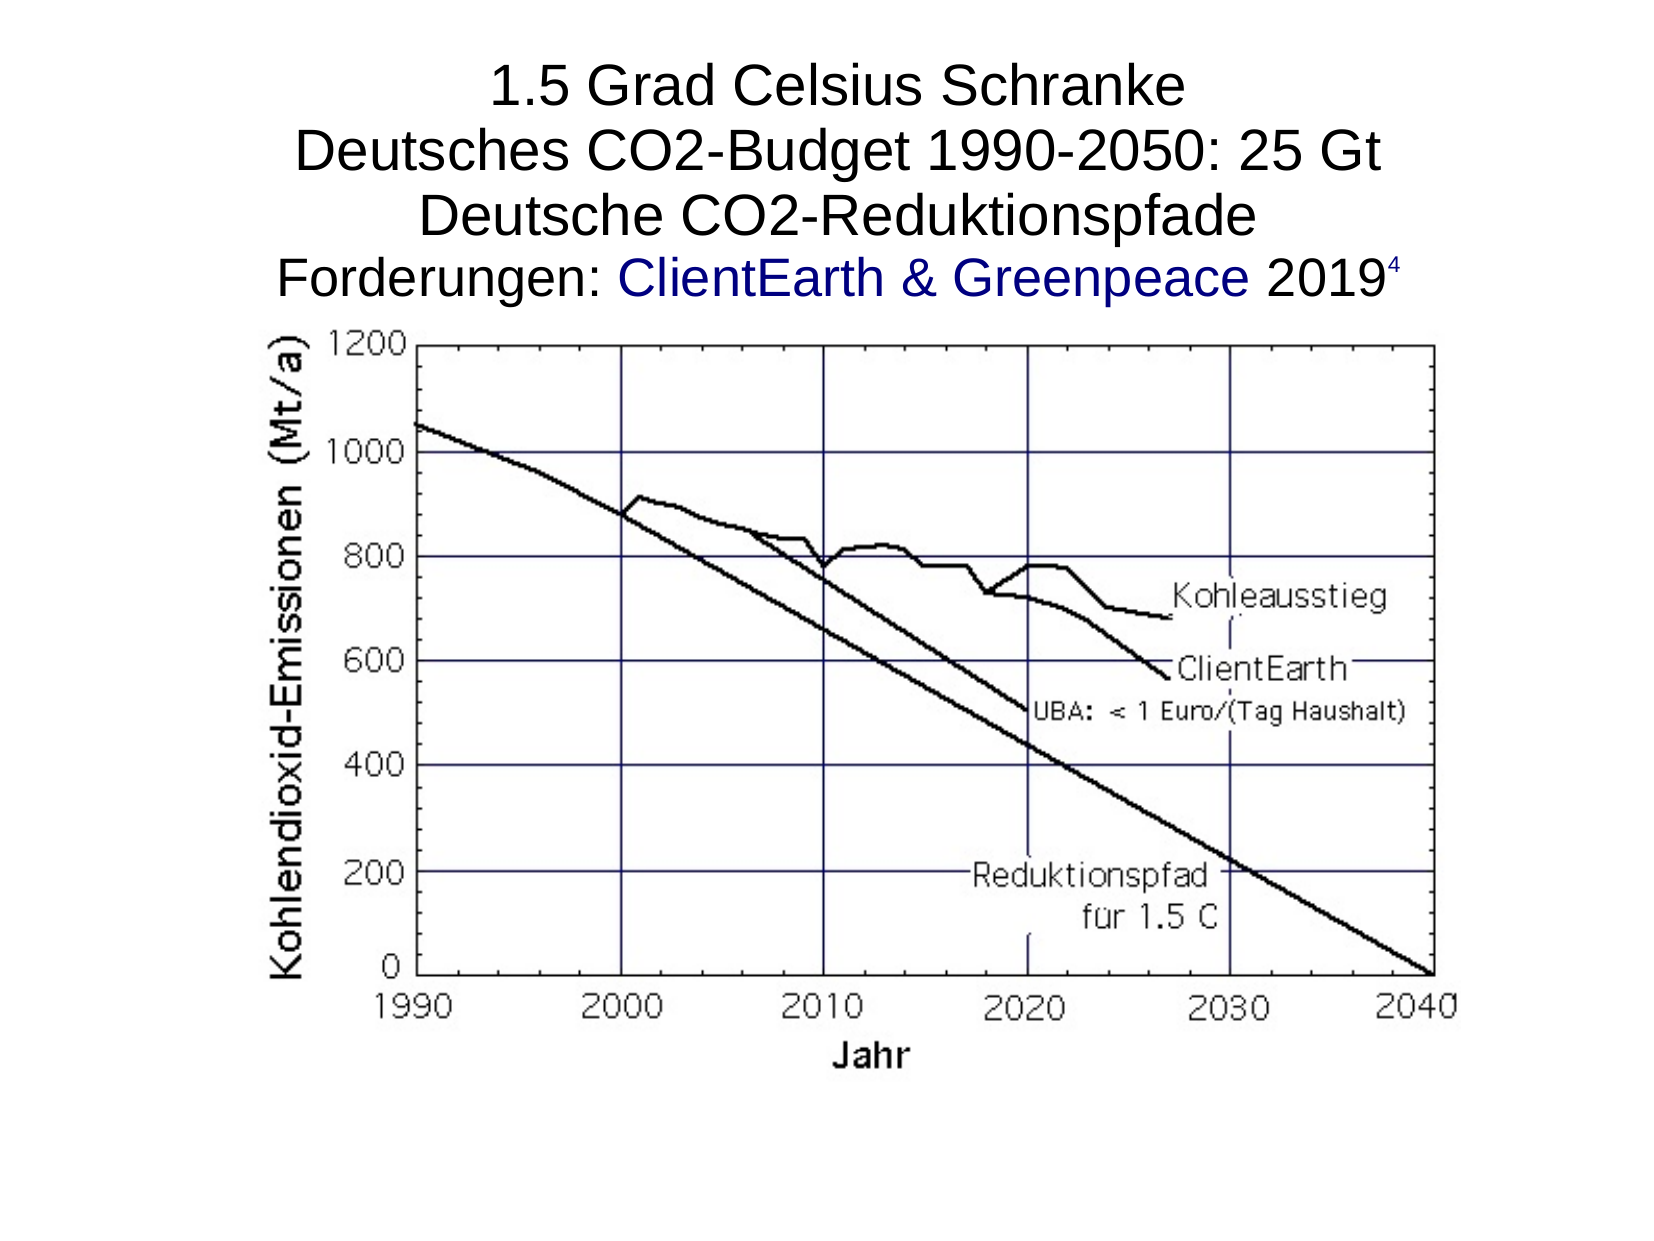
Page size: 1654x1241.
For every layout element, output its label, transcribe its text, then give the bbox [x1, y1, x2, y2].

picture [210, 314, 1461, 1148]
title 1.5 Grad Celsius Schranke Deutsches CO2-Budget 1990-2050: 25 Gt Deutsche CO2-Reduktionspfade Forderungen: ClientEarth & Greenpeace 20194 [94, 52, 1583, 309]
